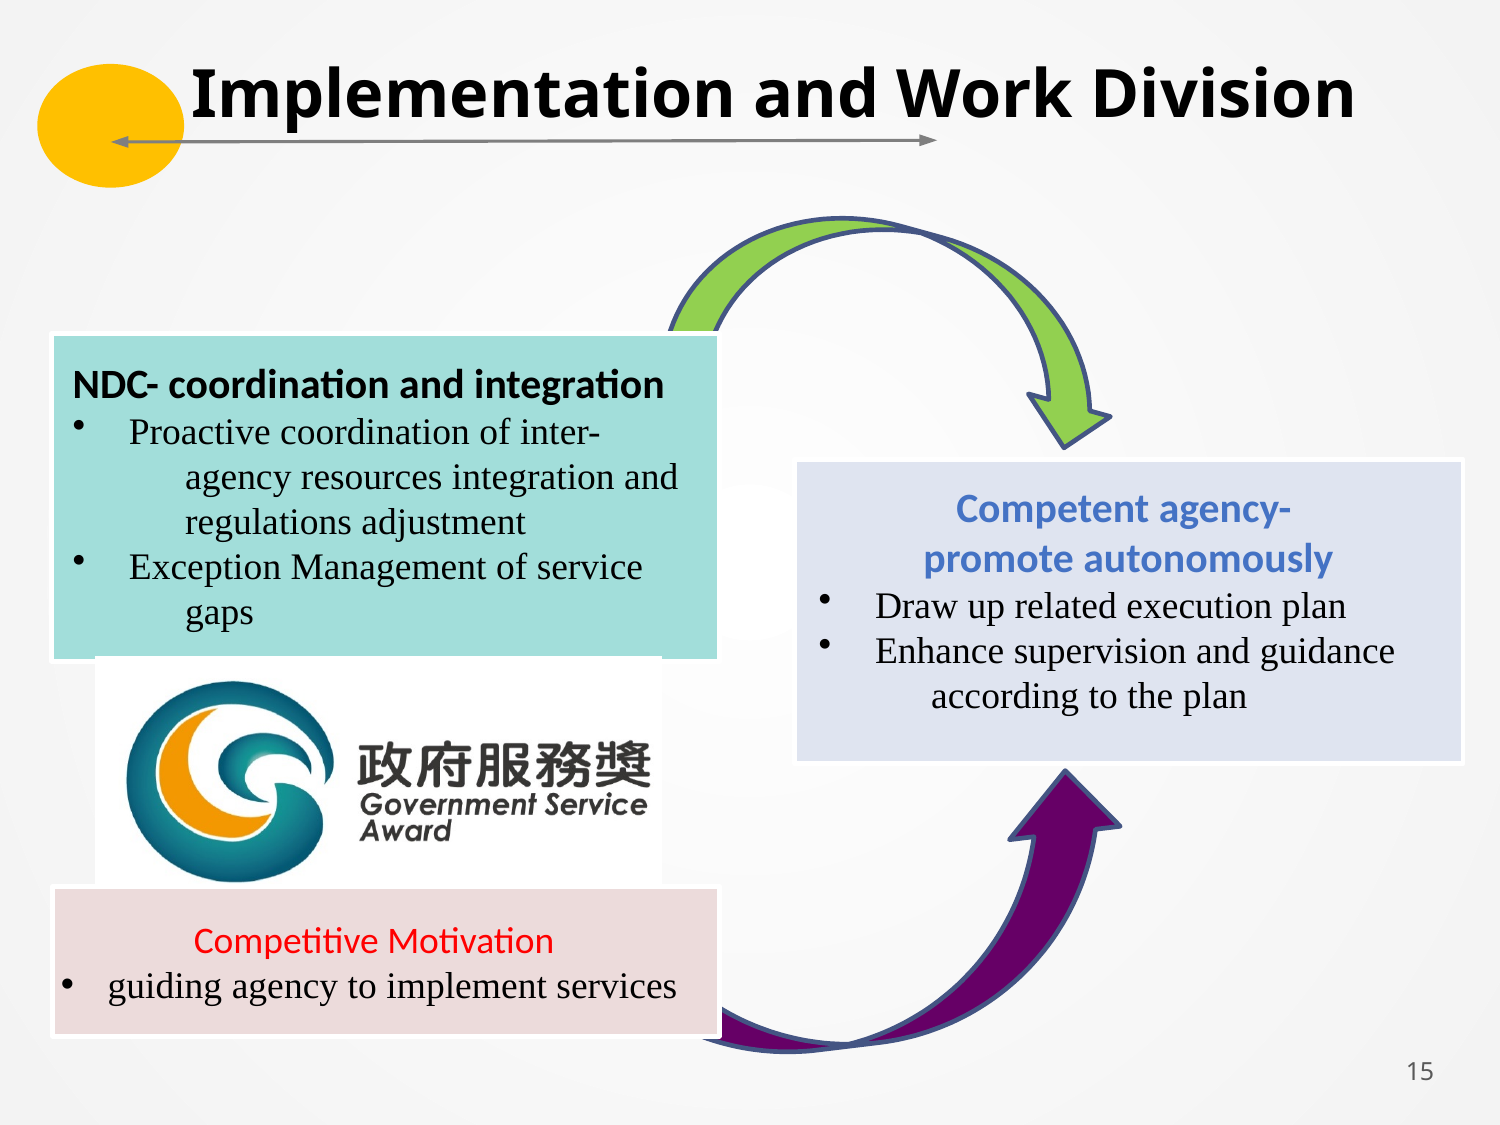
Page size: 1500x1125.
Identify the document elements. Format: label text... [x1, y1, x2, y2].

picture [95, 656, 662, 886]
text_box [53, 770, 1121, 1052]
text_box Implementation and Work Division [190, 50, 1380, 132]
text_box [51, 218, 1111, 661]
text_box Competitive Motivation guiding agency to implement services [37, 908, 711, 1013]
text_box [37, 63, 185, 188]
text_box 14 [1401, 1042, 1494, 1103]
text_box Competent agency- promote autonomously Draw up related execution plan Enhance supervision and guidance according to the plan [804, 474, 1454, 724]
text_box [795, 459, 1463, 764]
text_box NDC- coordination and integration Proactive coordination of inter-agency resources integration and regulations adjustment Exception Management of service gaps [58, 349, 720, 640]
